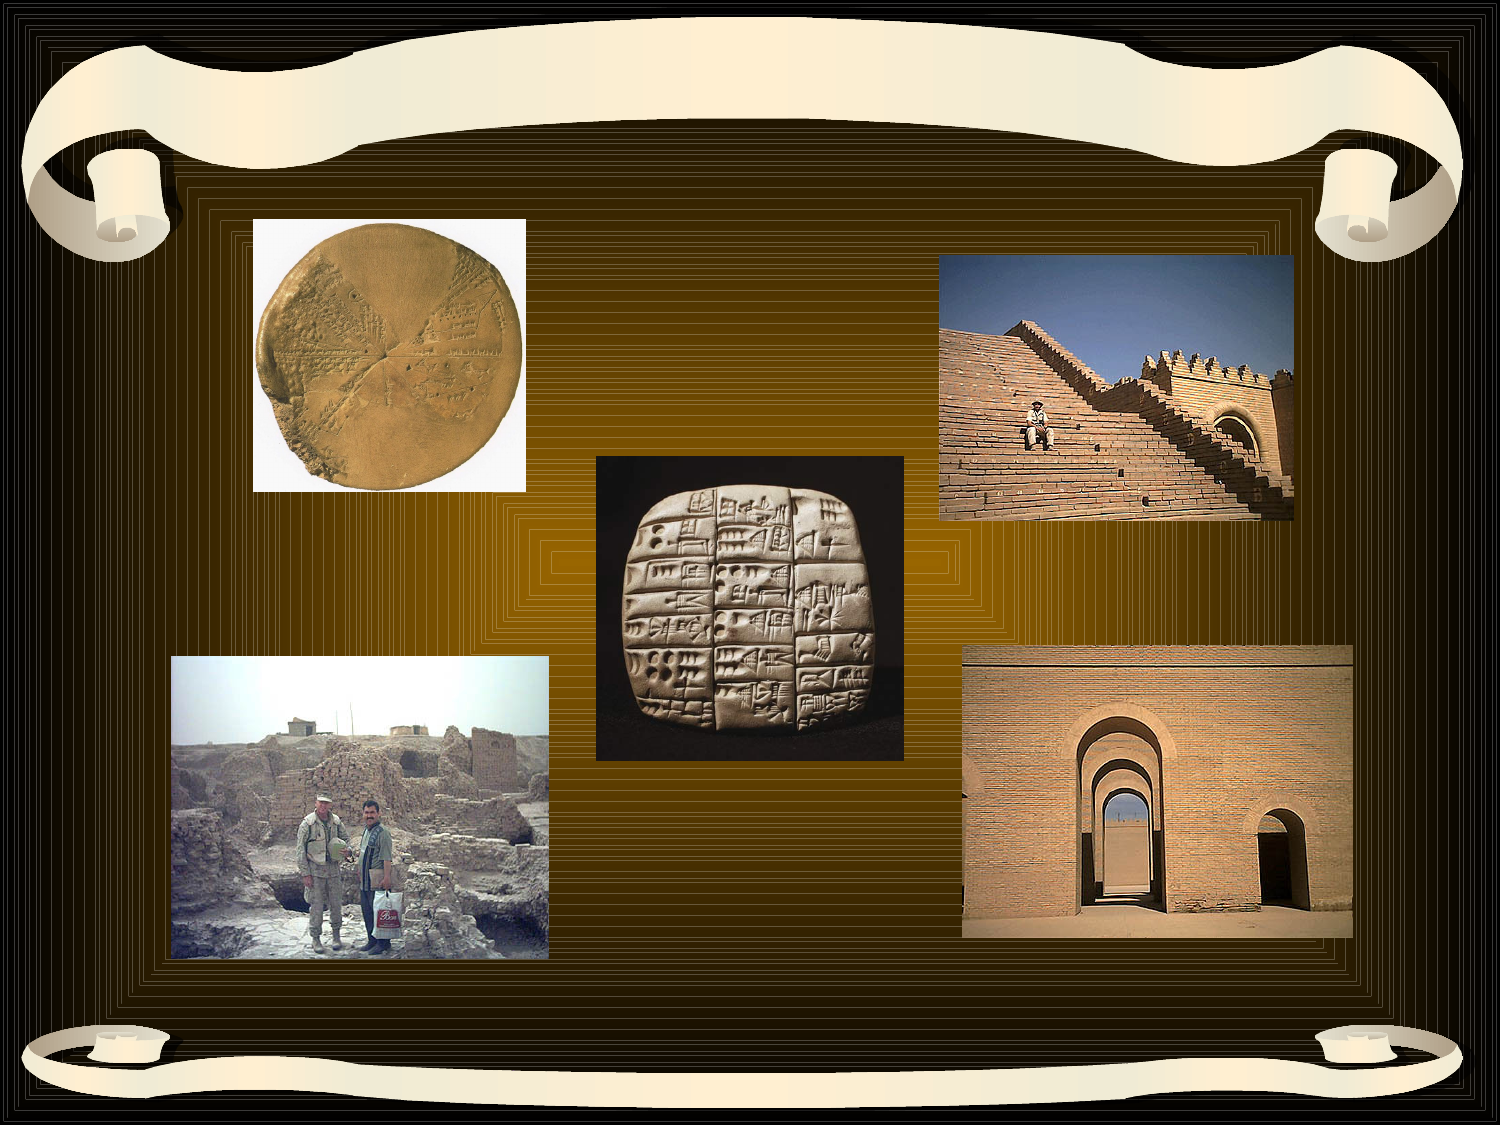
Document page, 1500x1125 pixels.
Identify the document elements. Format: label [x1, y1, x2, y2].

picture [939, 255, 1294, 522]
picture [171, 656, 549, 960]
picture [962, 645, 1353, 938]
picture [253, 219, 526, 492]
picture [596, 456, 904, 761]
